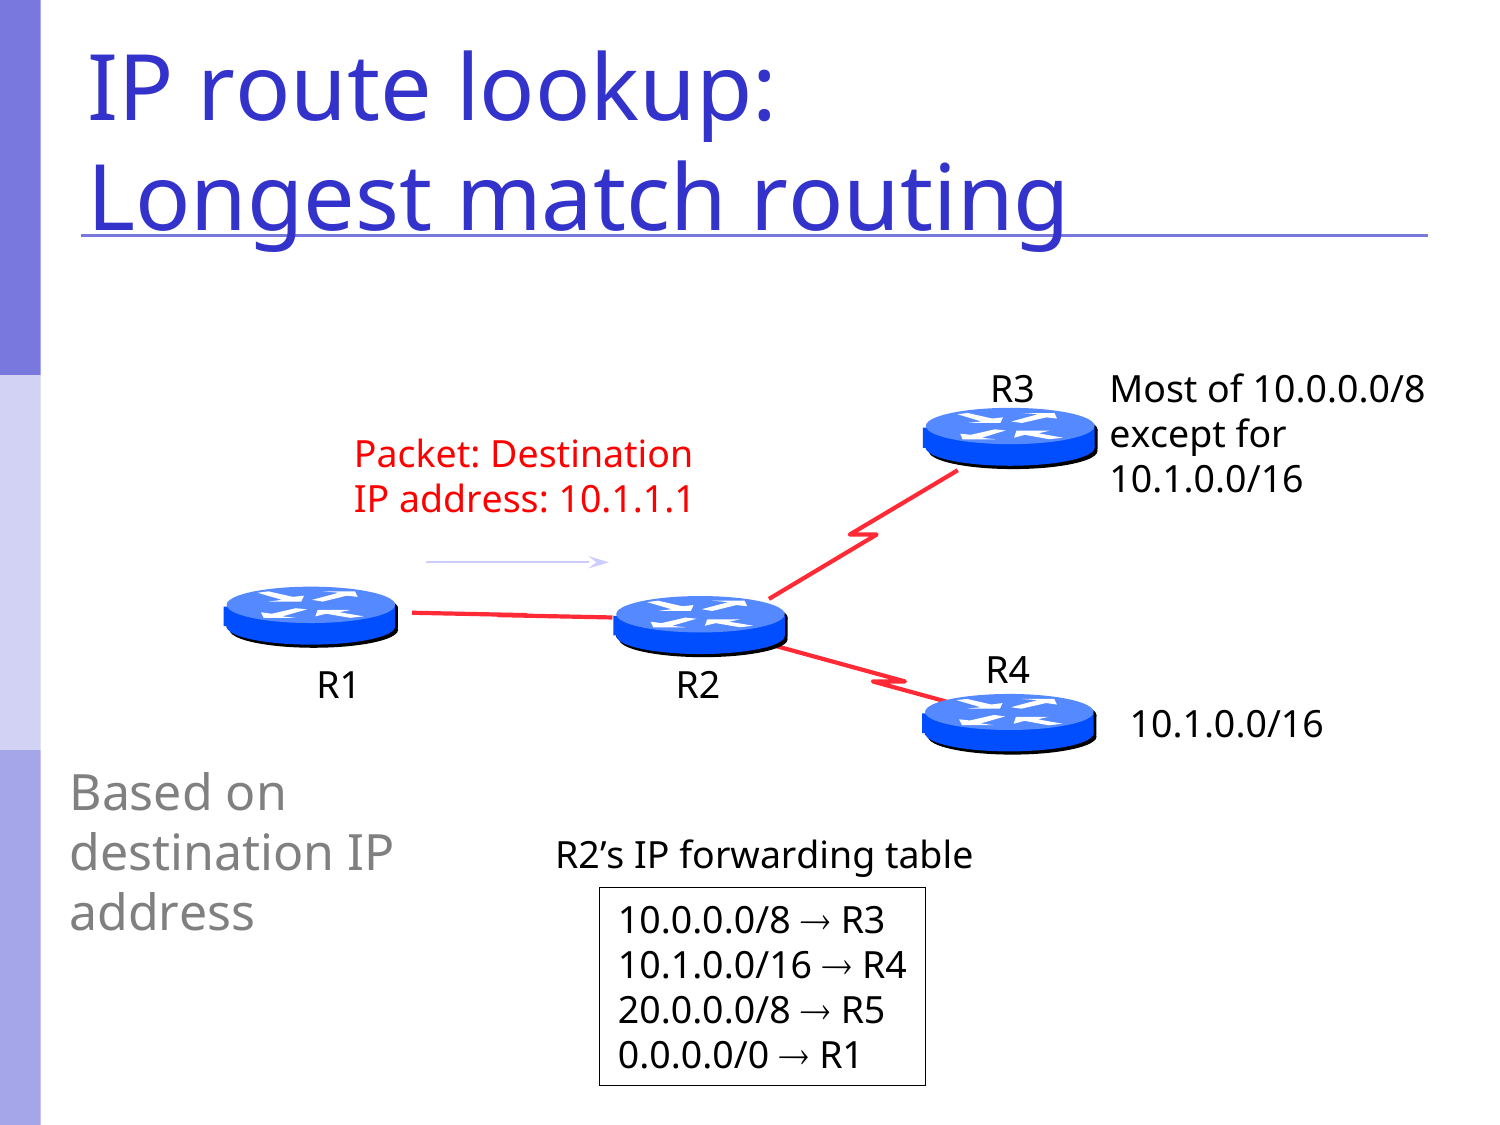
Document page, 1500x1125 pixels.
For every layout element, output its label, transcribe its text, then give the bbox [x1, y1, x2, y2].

text_box 10.0.0.0/8  R3 10.1.0.0/16  R4 20.0.0.0/8  R5 0.0.0.0/0  R1 [599, 887, 926, 1086]
text_box R4 [969, 638, 1046, 699]
text_box R1 [300, 653, 377, 715]
text_box Based on destination IP address [51, 751, 475, 950]
text_box R2 [659, 655, 737, 714]
text_box [922, 695, 1097, 755]
text_box Packet: Destination IP address: 10.1.1.1 [336, 421, 714, 530]
text_box [922, 407, 1093, 470]
text_box [223, 586, 399, 648]
text_box Most of 10.0.0.0/8 except for 10.1.0.0/16 [1093, 357, 1497, 509]
text_box R3 [974, 357, 1051, 409]
text_box 10.1.0.0/16 [1113, 692, 1340, 753]
text_box R2’s IP forwarding table [536, 821, 993, 885]
text_box [613, 596, 788, 658]
title IP route lookup: Longest match routing [75, 22, 1394, 256]
